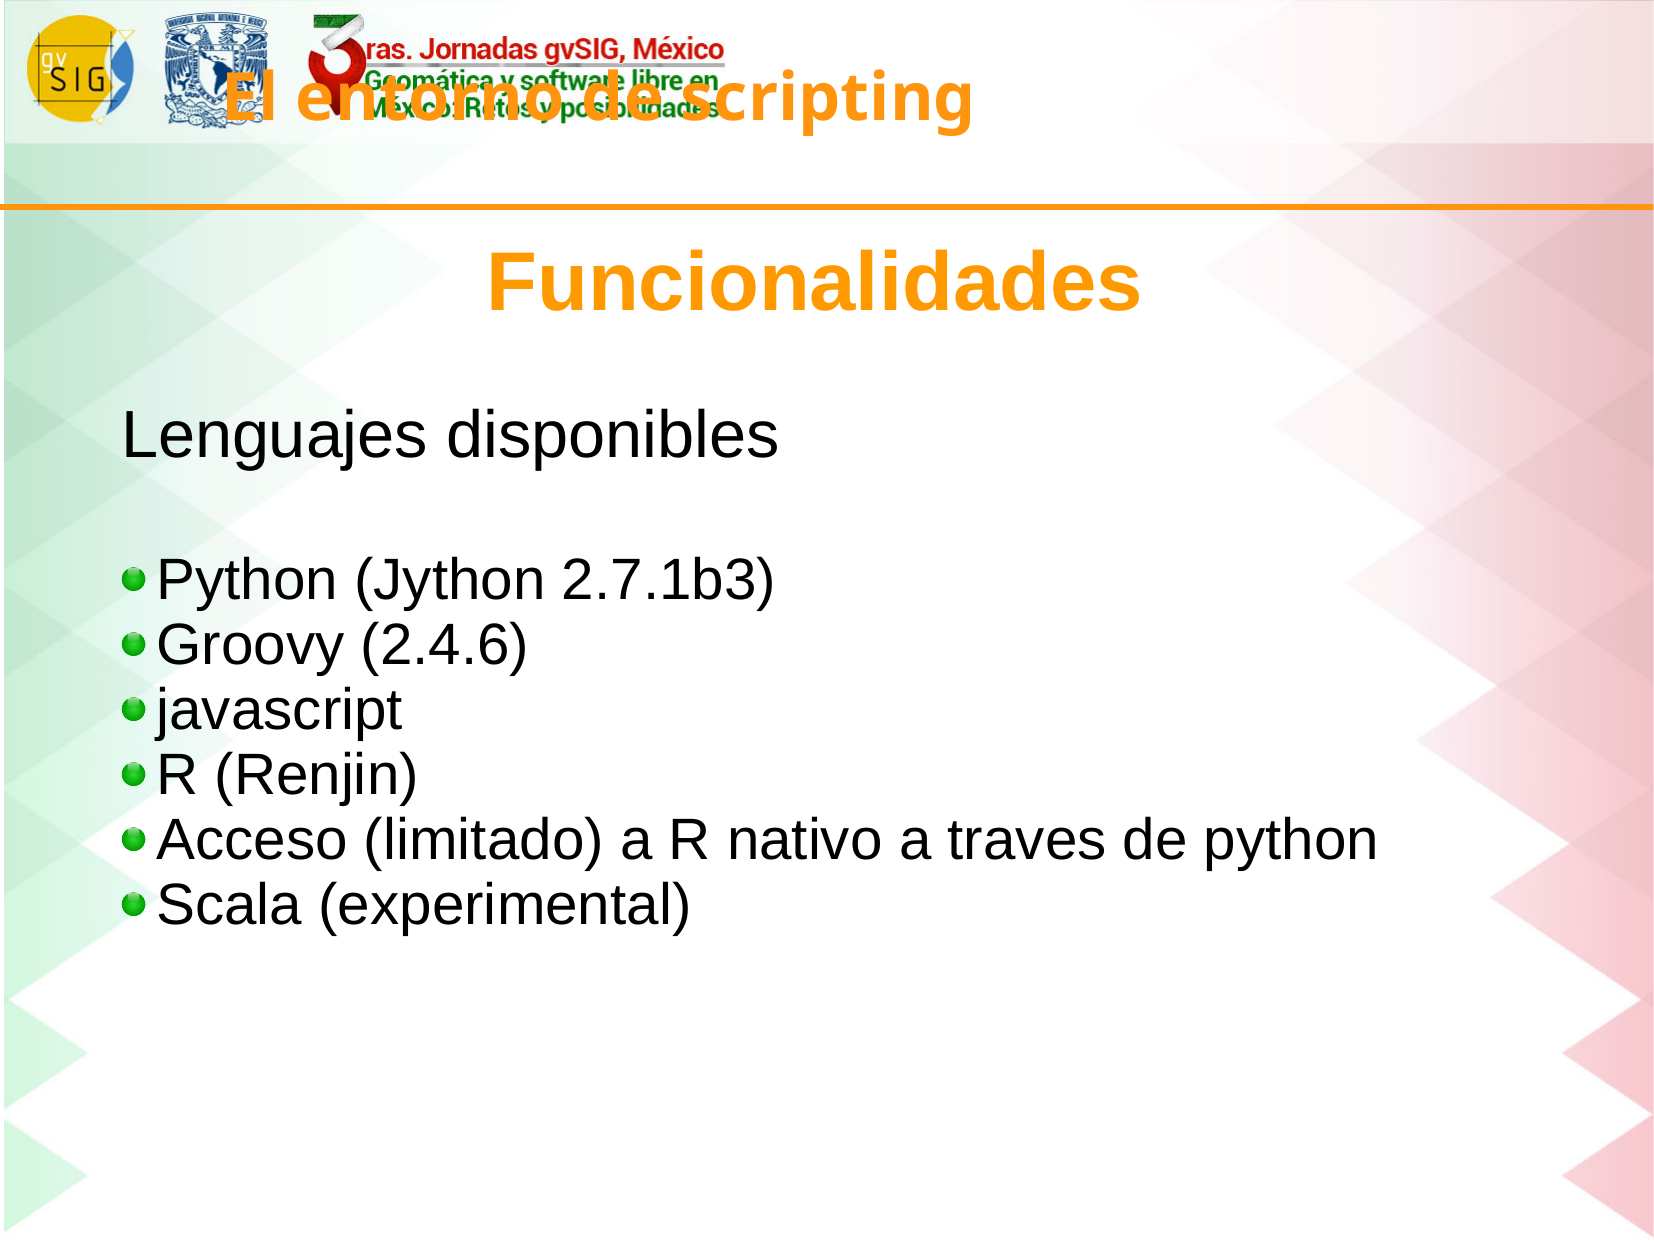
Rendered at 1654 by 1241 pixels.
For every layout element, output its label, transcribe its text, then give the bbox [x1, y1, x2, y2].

title El entorno de scripting [0, 0, 1654, 207]
text_box Funcionalidades [23, 228, 1607, 337]
picture [4, 210, 1654, 1240]
text_box Lenguajes disponibles Python (Jython 2.7.1b3) Groovy (2.4.6) javascript R (Renjin) Acceso (limitado) a R nativo a traves de python Scala (experimental) [106, 389, 1560, 1063]
